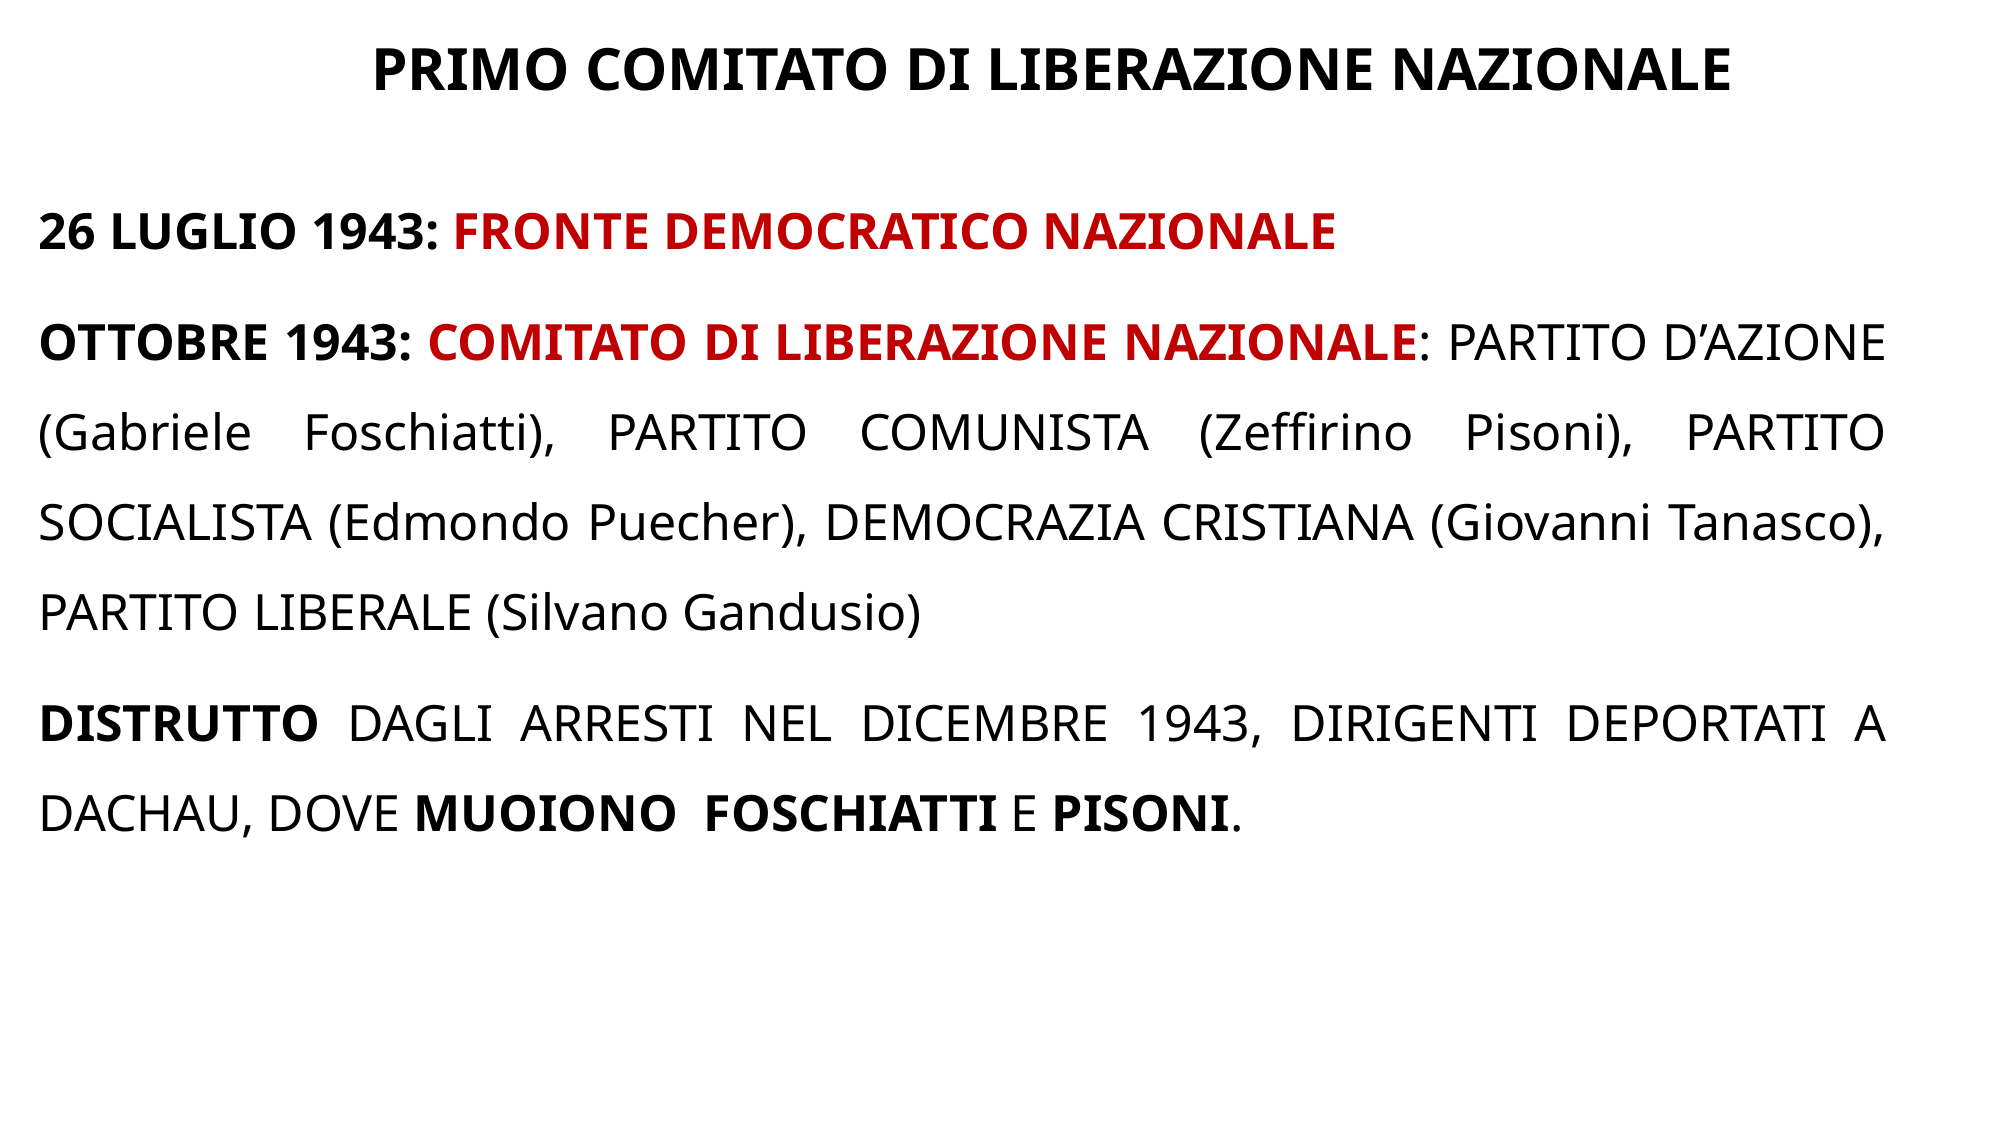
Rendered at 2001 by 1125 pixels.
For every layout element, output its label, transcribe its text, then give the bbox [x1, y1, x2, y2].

list 26 LUGLIO 1943: FRONTE DEMOCRATICO NAZIONALE OTTOBRE 1943: COMITATO DI LIBERAZIONE NAZIONALE: PARTITO D’AZIONE (Gabriele Foschiatti), PARTITO COMUNISTA (Zeffirino Pisoni), PARTITO SOCIALISTA (Edmondo Puecher), DEMOCRAZIA CRISTIANA (Giovanni Tanasco), PARTITO LIBERALE (Silvano Gandusio) DISTRUTTO DAGLI ARRESTI NEL DICEMBRE 1943, DIRIGENTI DEPORTATI A DACHAU, DOVE MUOIONO FOSCHIATTI E PISONI. [23, 162, 1905, 1036]
title PRIMO COMITATO DI LIBERAZIONE NAZIONALE [189, 32, 1915, 100]
